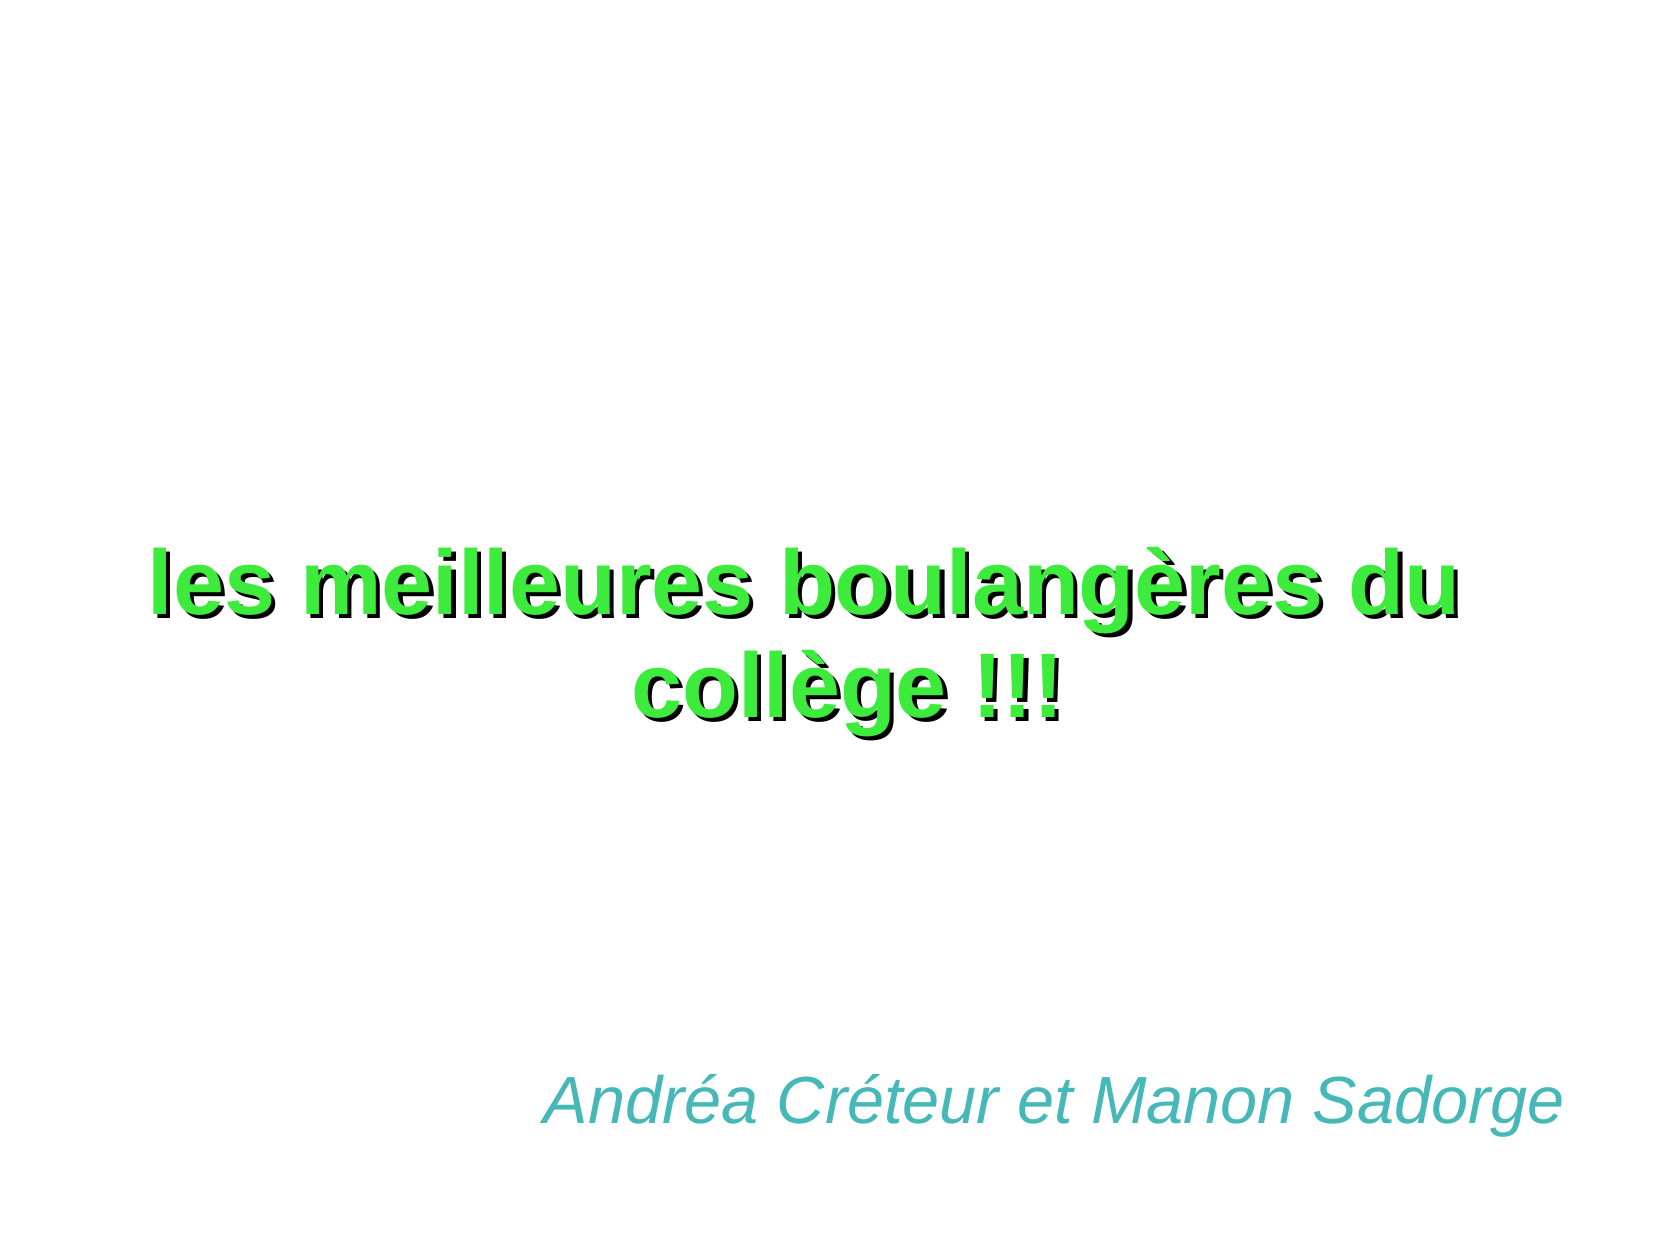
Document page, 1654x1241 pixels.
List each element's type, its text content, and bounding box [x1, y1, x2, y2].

text_box Andréa Créteur et Manon Sadorge [472, 1062, 1595, 1138]
list les meilleures boulangères du collège !!! [76, 295, 1565, 1114]
